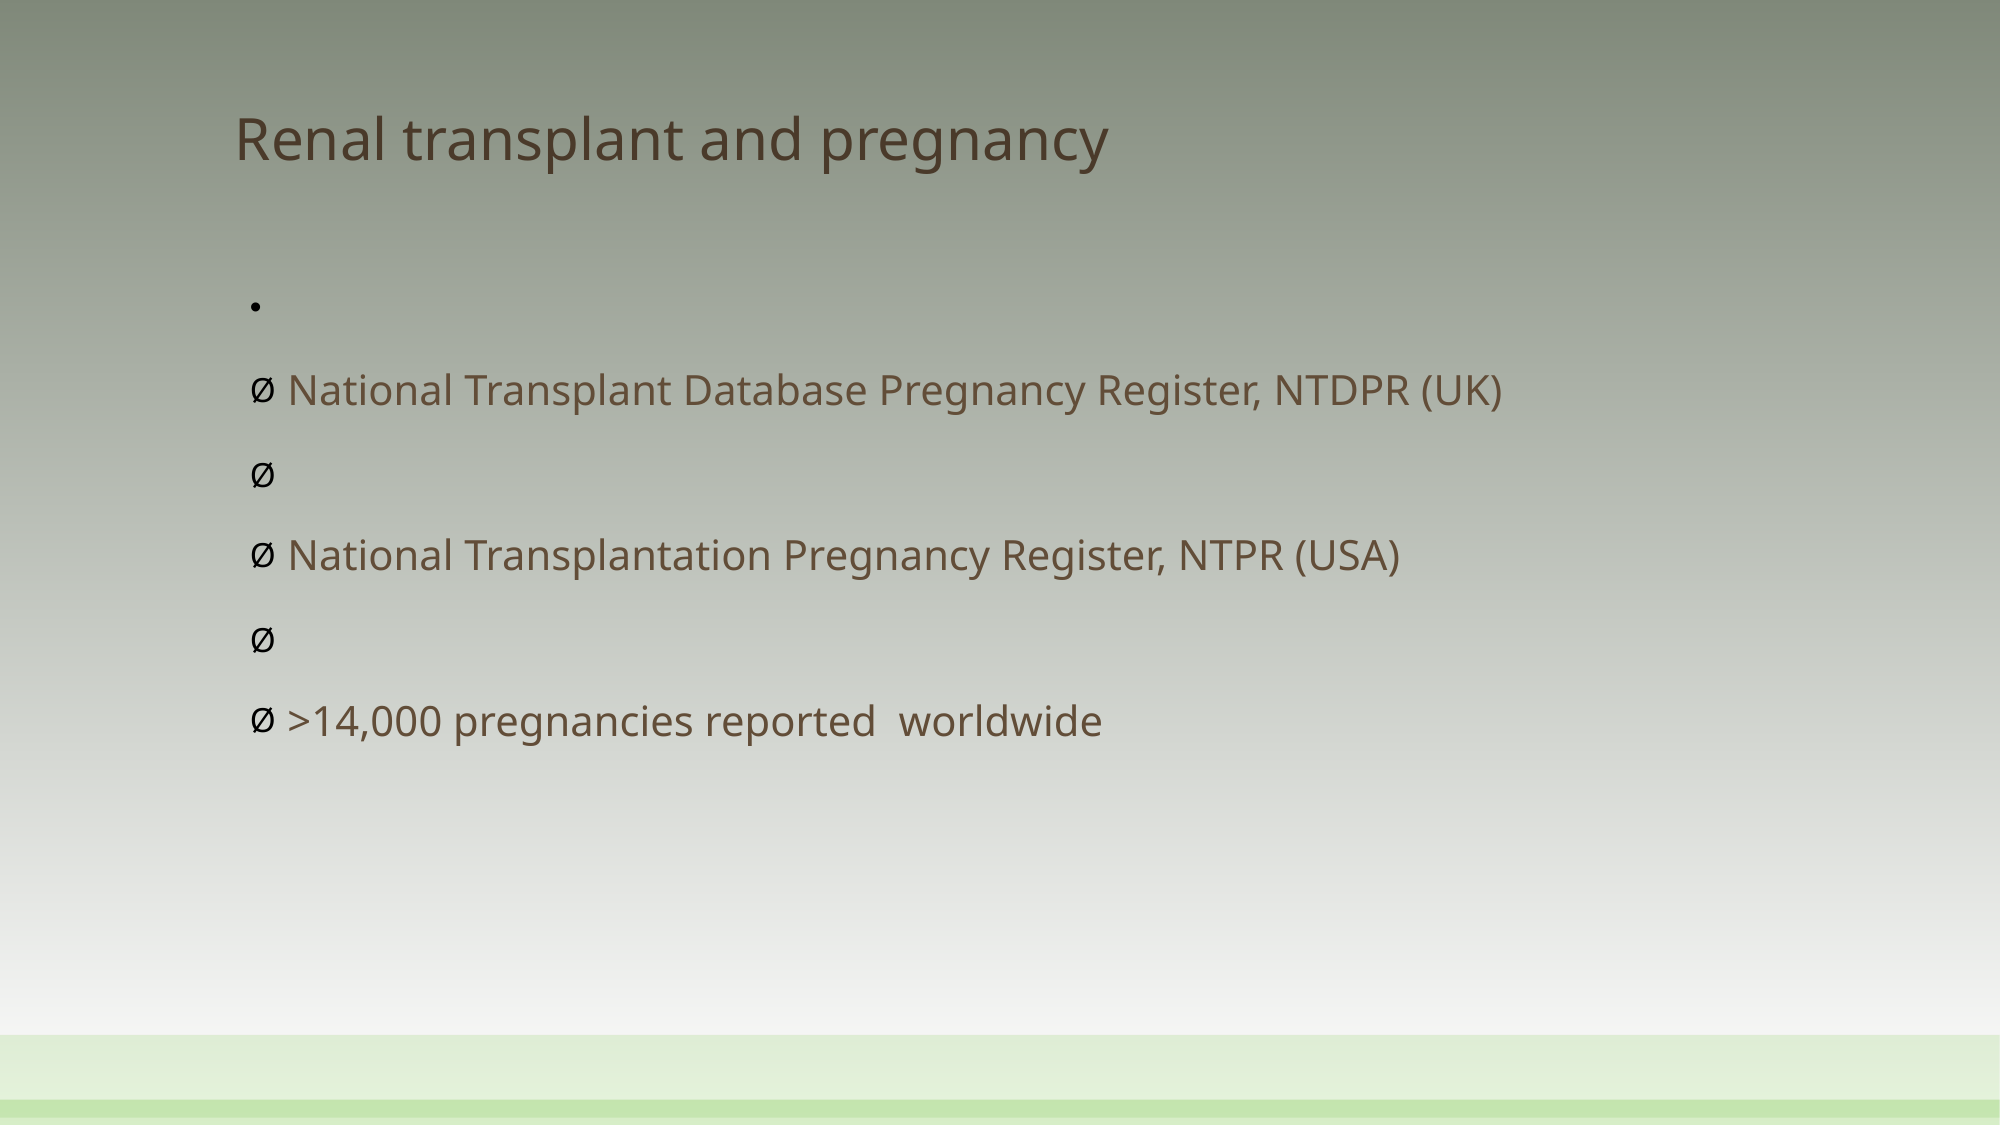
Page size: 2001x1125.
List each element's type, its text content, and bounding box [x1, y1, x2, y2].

title Renal transplant and pregnancy [219, 71, 1780, 251]
list National Transplant Database Pregnancy Register, NTDPR (UK) National Transplantation Pregnancy Register, NTPR (USA) >14,000 pregnancies reported worldwide [219, 274, 1780, 987]
